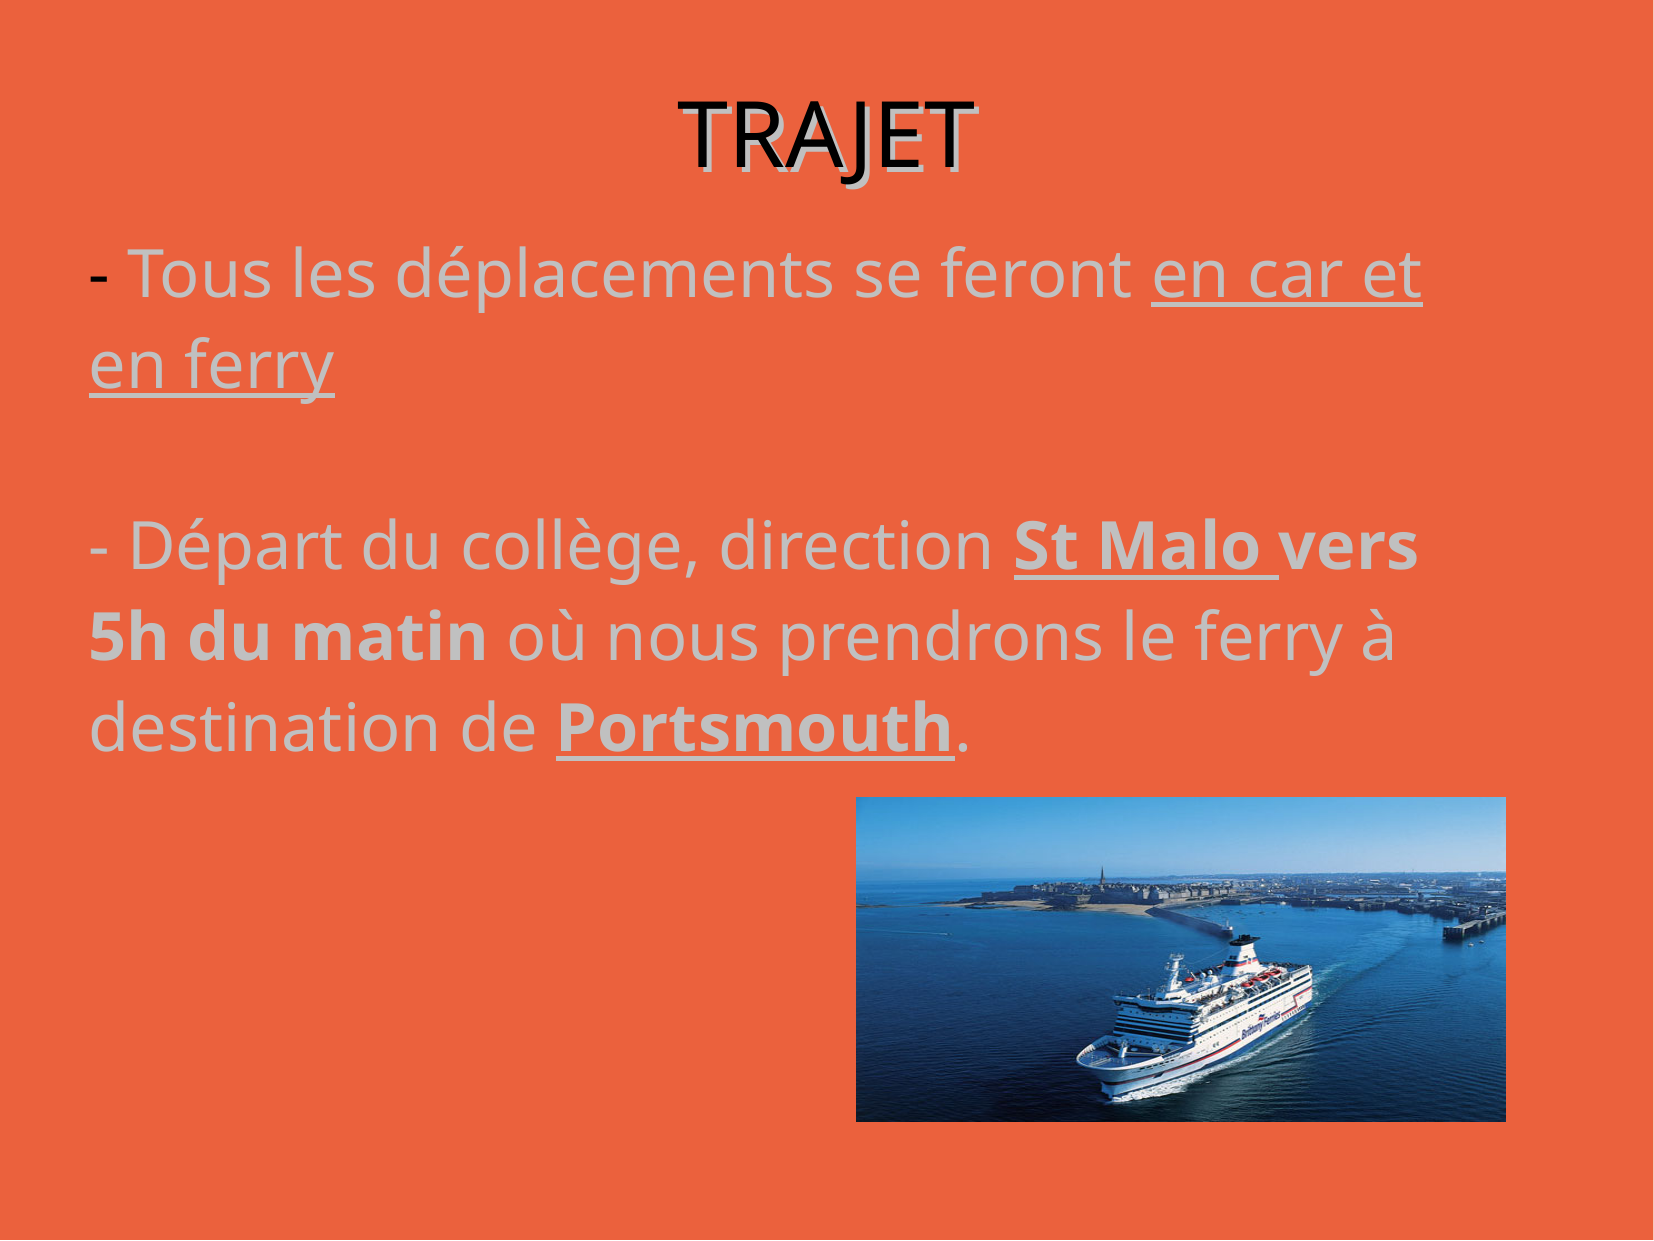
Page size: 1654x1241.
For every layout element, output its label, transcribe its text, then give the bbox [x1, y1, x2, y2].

text_box - Tous les déplacements se feront en car et en ferry - Départ du collège, direction St Malo vers 5h du matin où nous prendrons le ferry à destination de Portsmouth. [88, 219, 1506, 778]
title TRAJET [82, 56, 1571, 207]
picture [856, 797, 1506, 1123]
